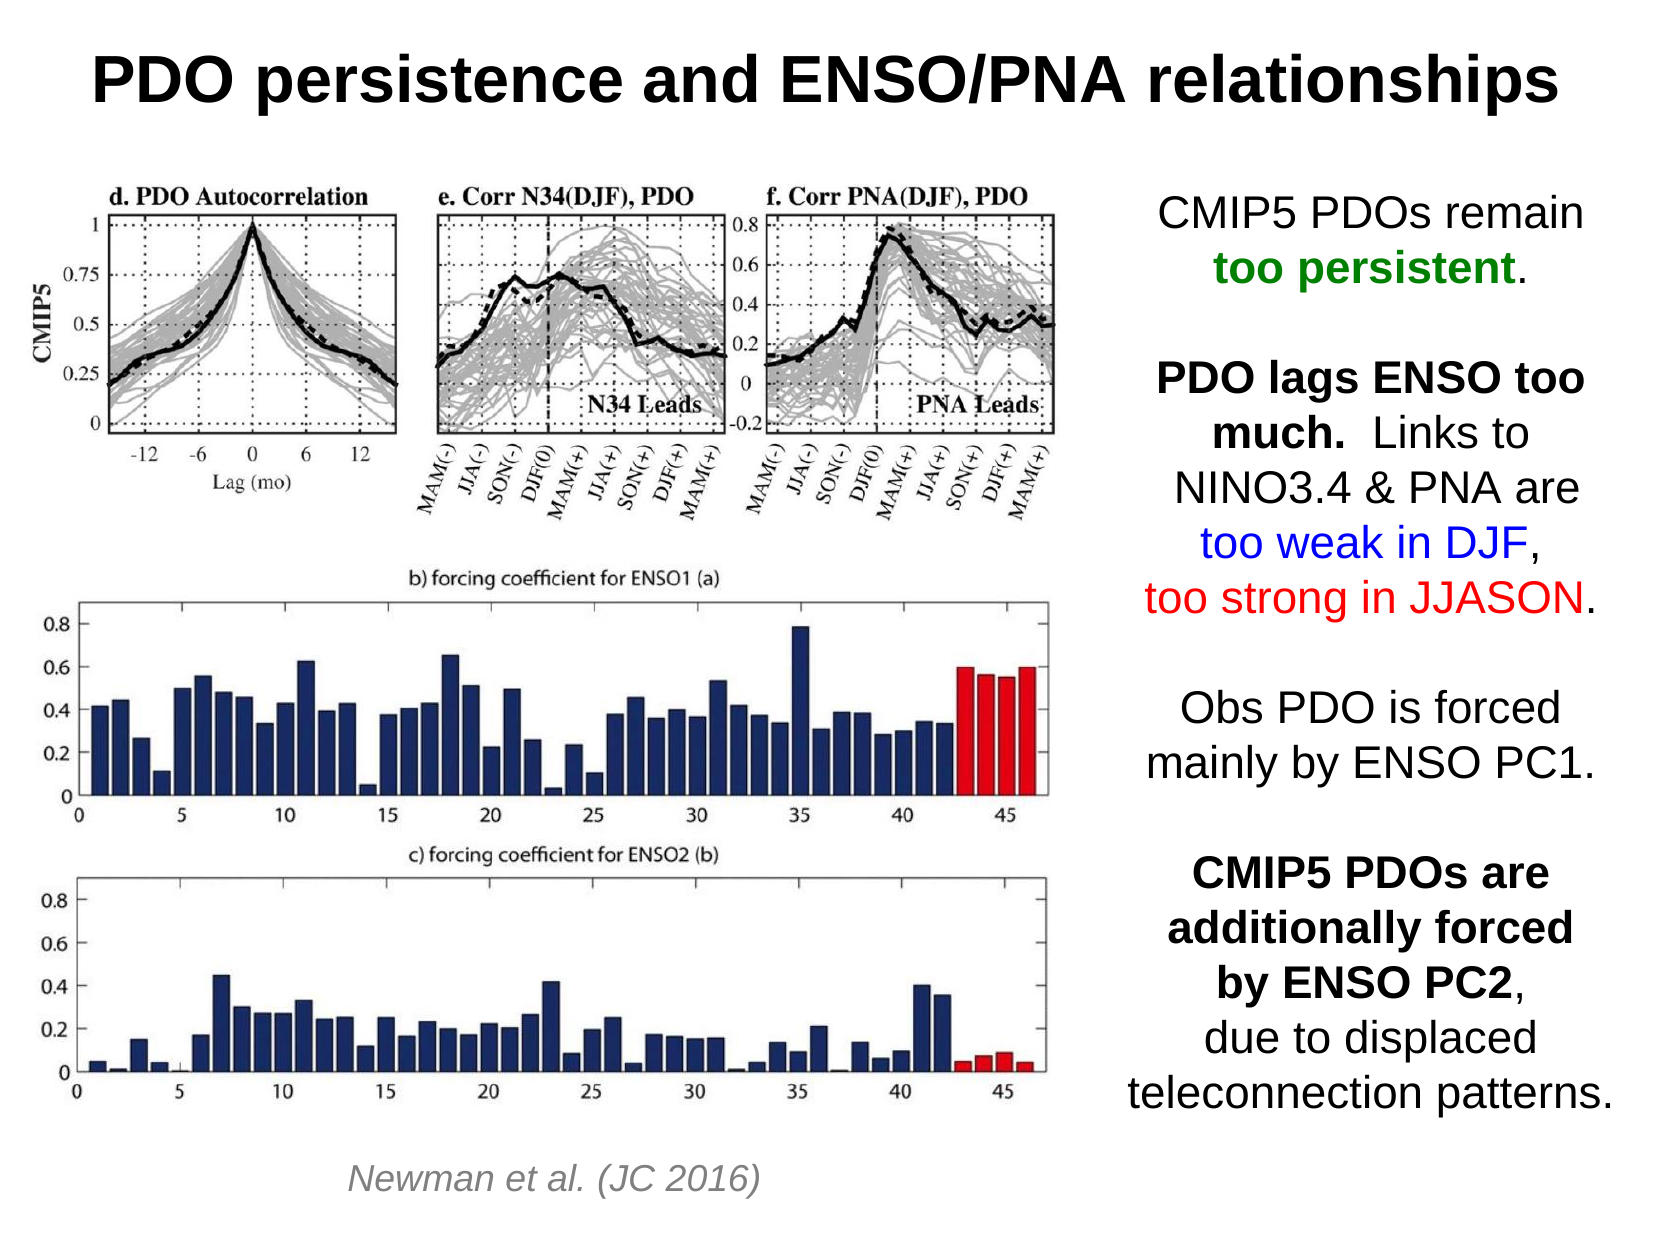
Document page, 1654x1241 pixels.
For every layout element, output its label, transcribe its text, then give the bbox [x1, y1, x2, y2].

text_box CMIP5 PDOs remain too persistent. PDO lags ENSO too much. Links to NINO3.4 & PNA are too weak in DJF, too strong in JJASON. Obs PDO is forced mainly by ENSO PC1. CMIP5 PDOs are additionally forced by ENSO PC2, due to displaced teleconnection patterns. [1107, 183, 1635, 1118]
text_box PDO persistence and ENSO/PNA relationships [18, 24, 1635, 117]
picture [35, 563, 1051, 1105]
picture [26, 177, 1065, 525]
text_box Newman et al. (JC 2016) [283, 1151, 826, 1198]
